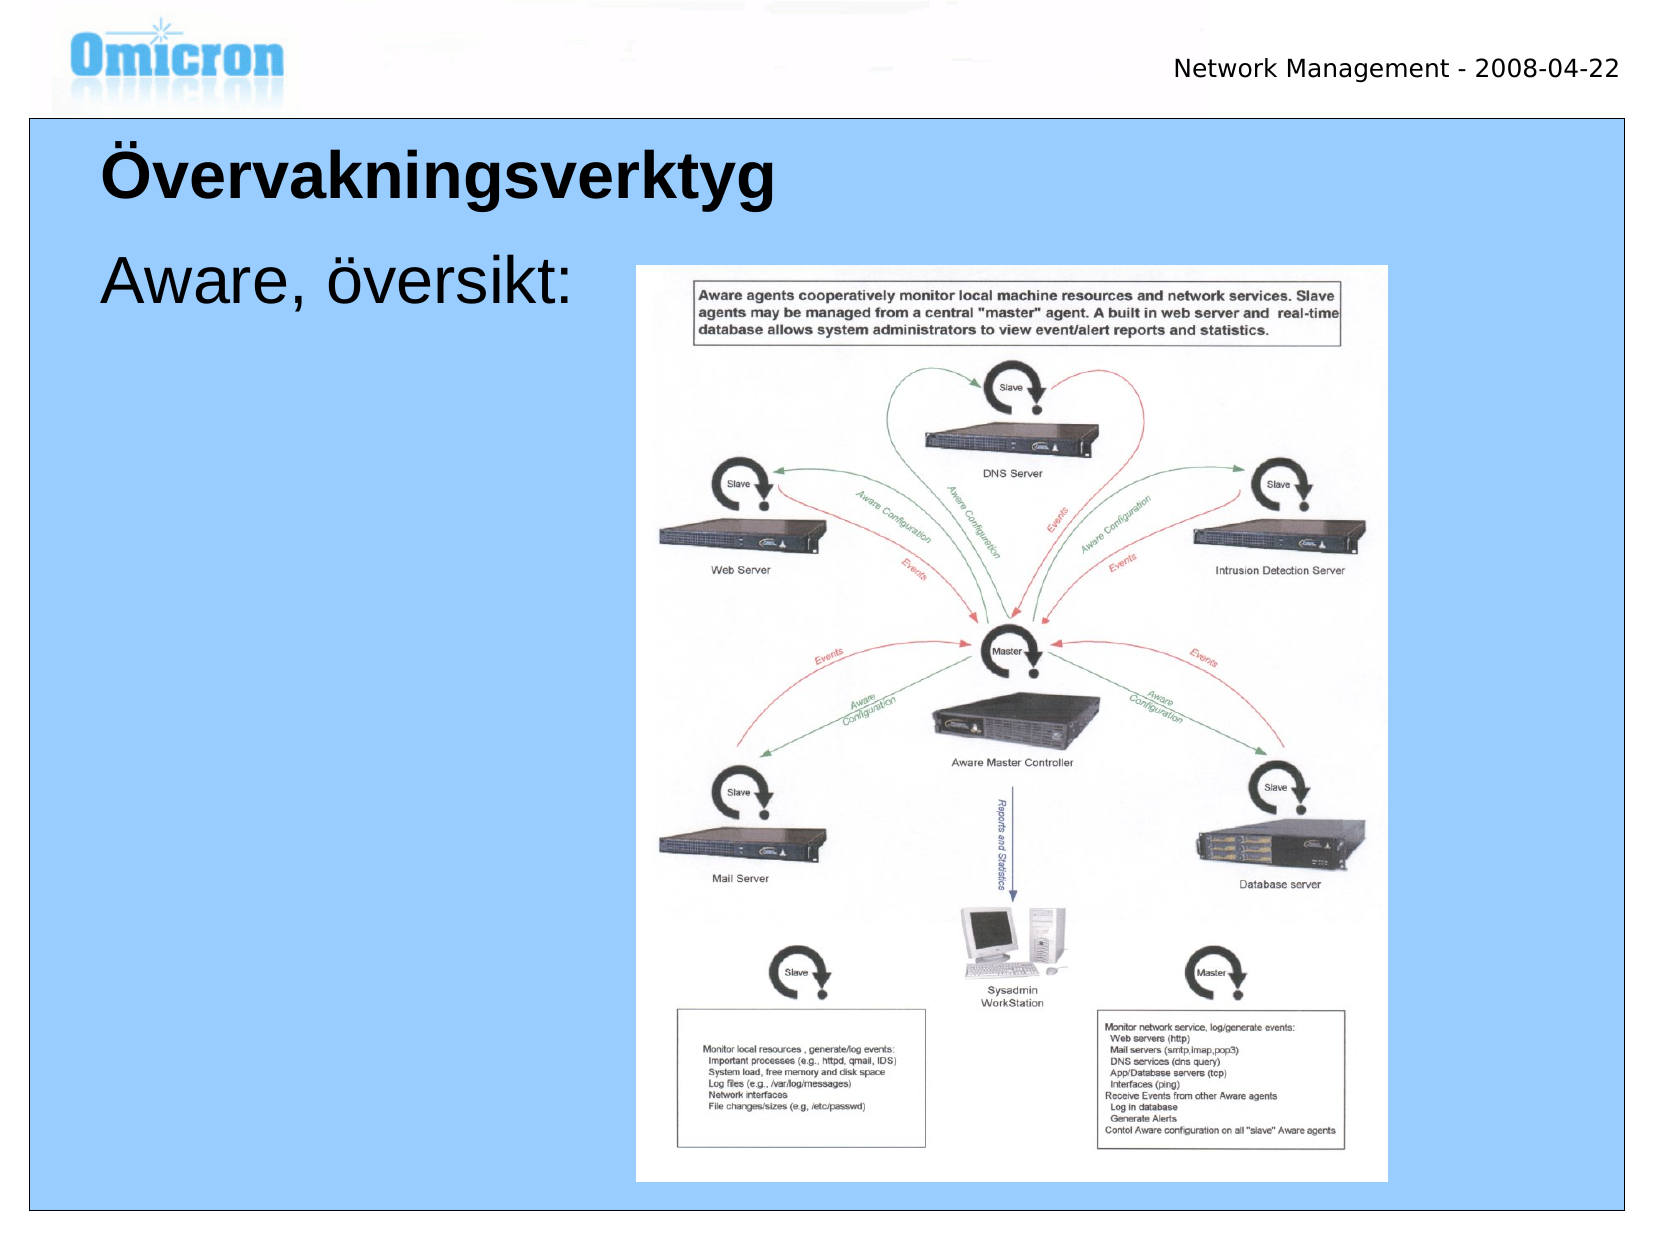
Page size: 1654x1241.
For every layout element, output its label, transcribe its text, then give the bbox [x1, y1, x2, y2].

picture [29, 0, 1211, 118]
text_box [29, 118, 1625, 1211]
picture [636, 265, 1388, 1182]
list Övervakningsverktyg Aware, översikt: [82, 138, 1571, 1100]
text_box Network Management - 2008-04-22 [1158, 46, 1636, 91]
